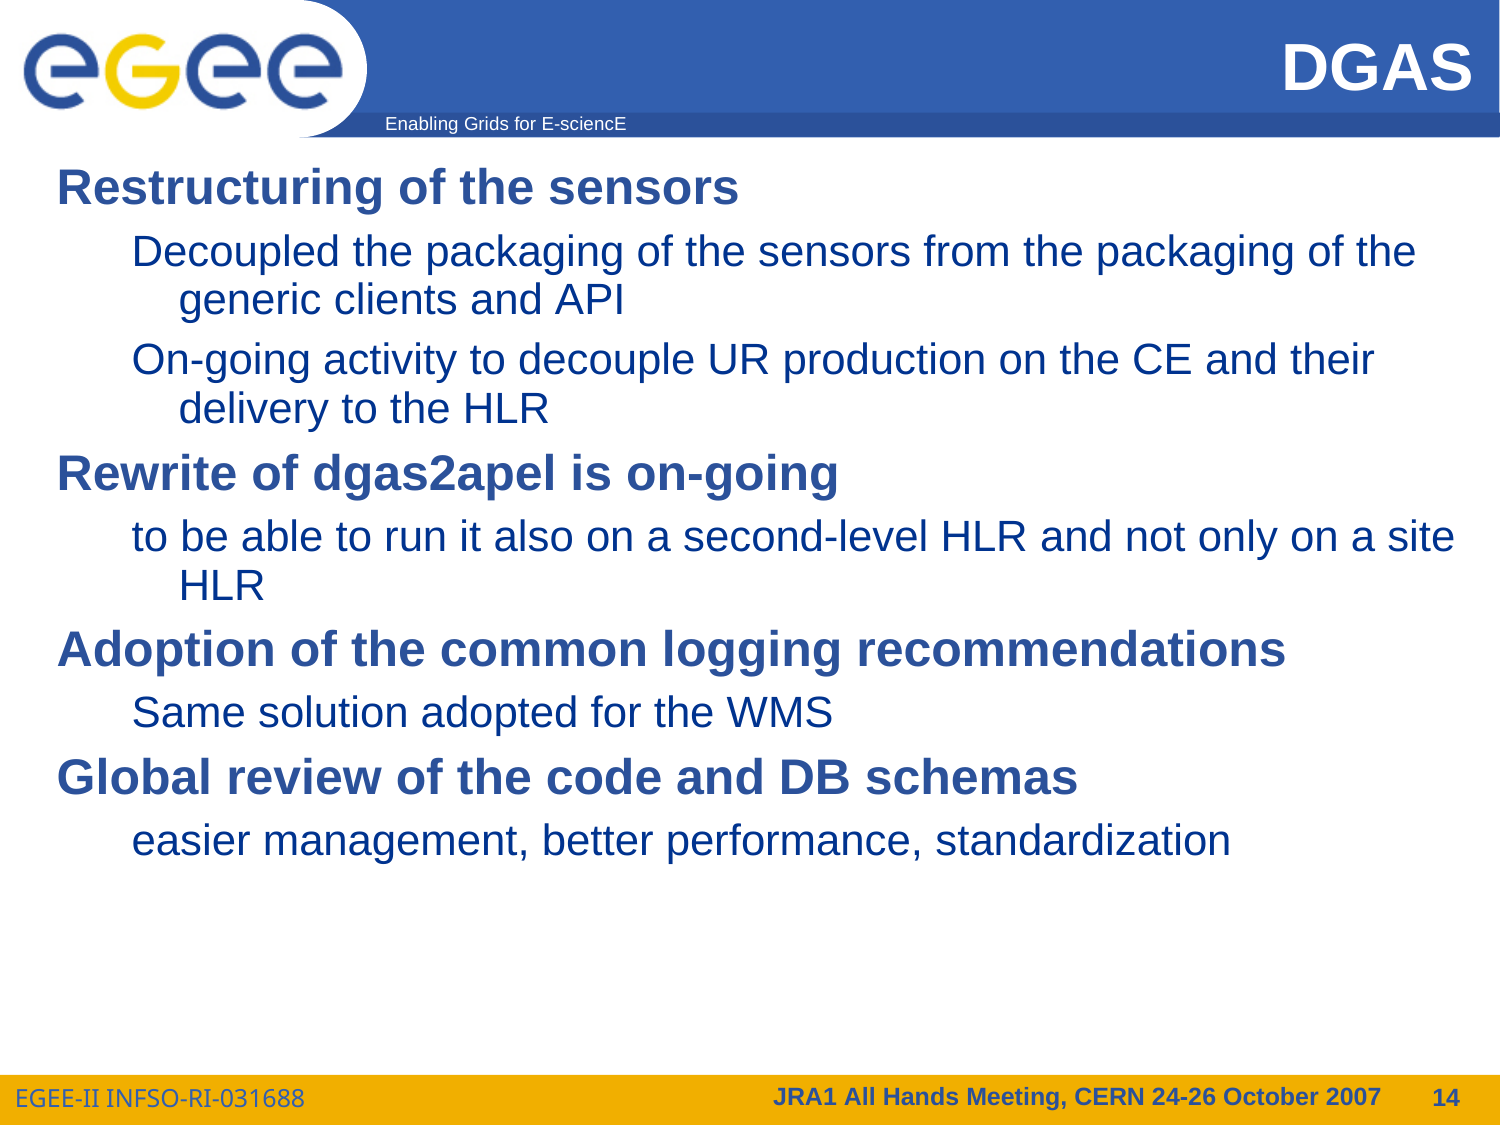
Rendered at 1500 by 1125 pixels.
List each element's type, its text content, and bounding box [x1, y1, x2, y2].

title DGAS [369, 16, 1475, 118]
picture [18, 30, 349, 112]
list Restructuring of the sensors Decoupled the packaging of the sensors from the packaging of the generic clients and API On-going activity to decouple UR production on the CE and their delivery to the HLR Rewrite of dgas2apel is on-going to be able to run it also on a second-level HLR and not only on a site HLR Adoption of the common logging recommendations Same solution adopted for the WMS Global review of the code and DB schemas easier management, better performance, standardization [56, 159, 1466, 1074]
